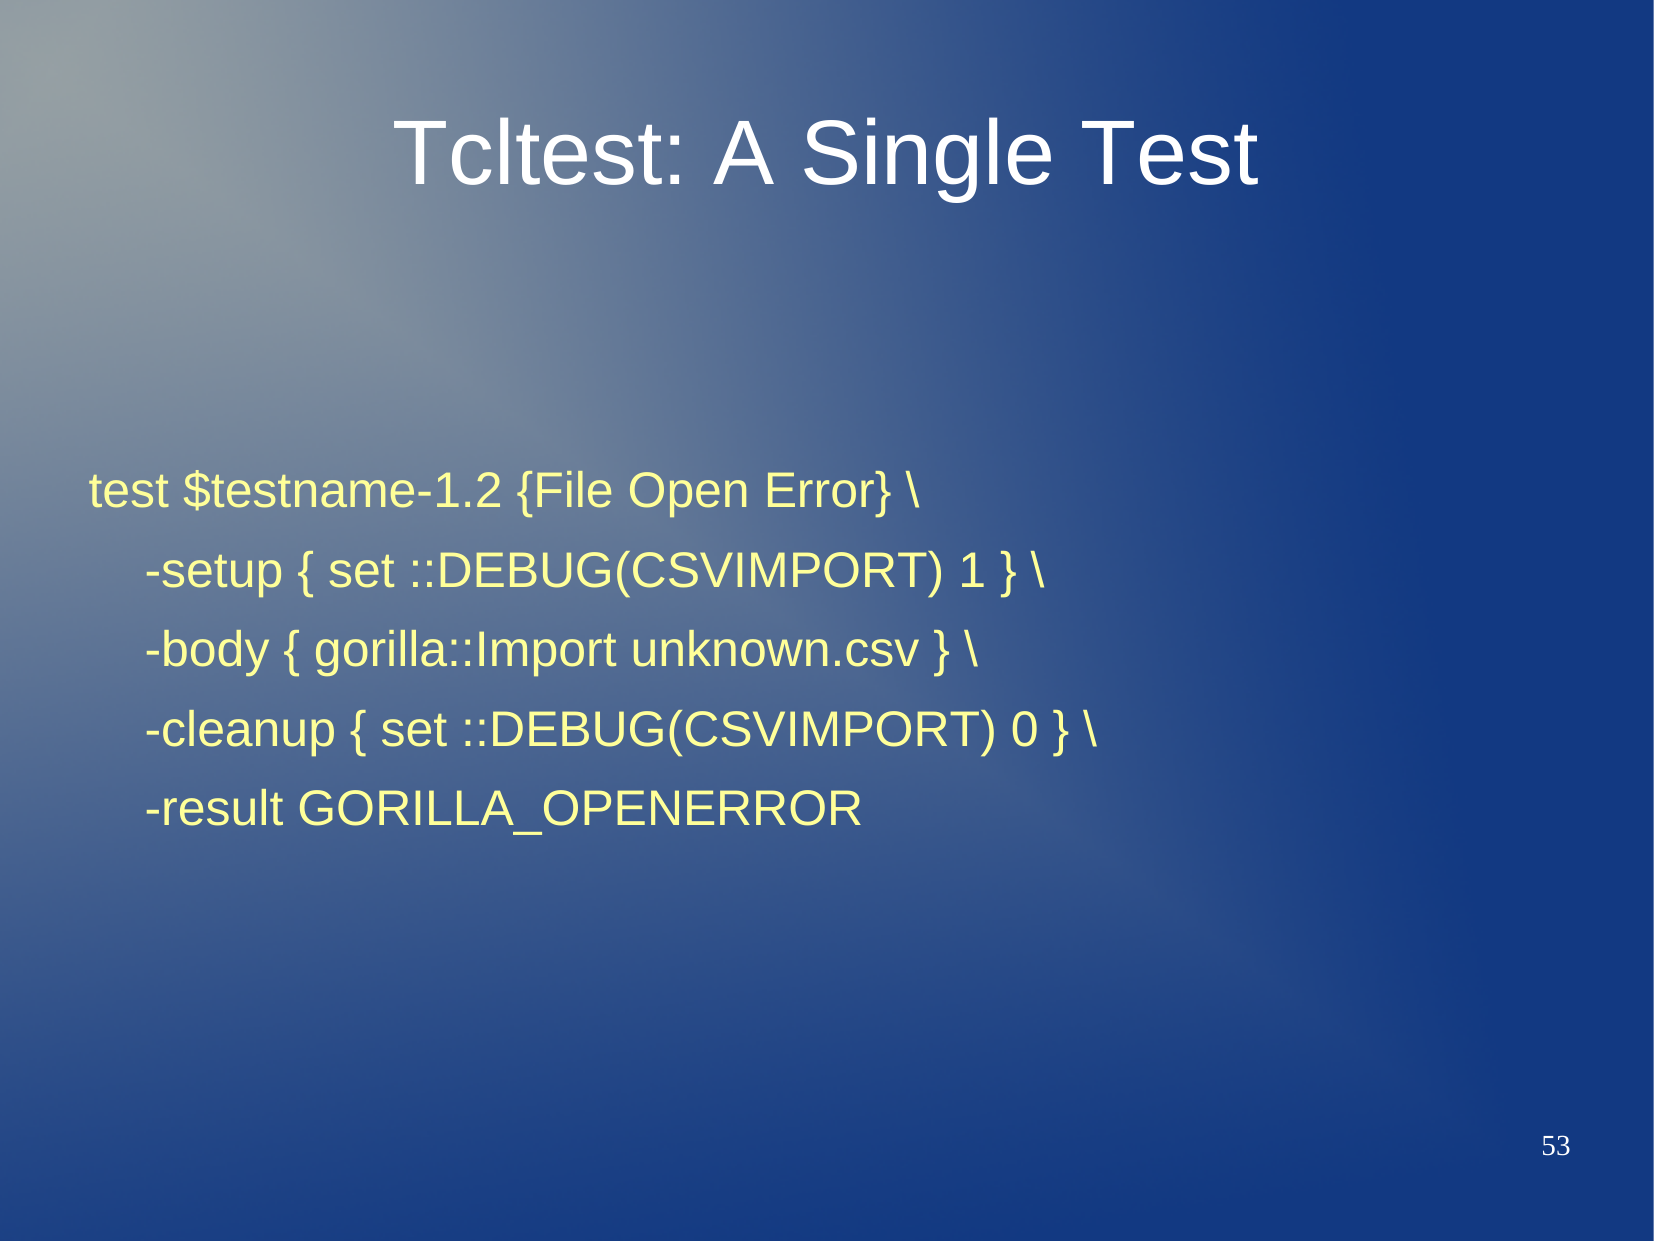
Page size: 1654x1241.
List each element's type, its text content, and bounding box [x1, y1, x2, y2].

picture [0, 0, 1654, 1241]
text_box test $testname-1.2 {File Open Error} \ -setup { set ::DEBUG(CSVIMPORT) 1 } \ -body { gorilla::Import unknown.csv } \ -cleanup { set ::DEBUG(CSVIMPORT) 0 } \ -result GORILLA_OPENERROR [88, 462, 1565, 916]
title Tcltest: A Single Test [82, 49, 1571, 257]
